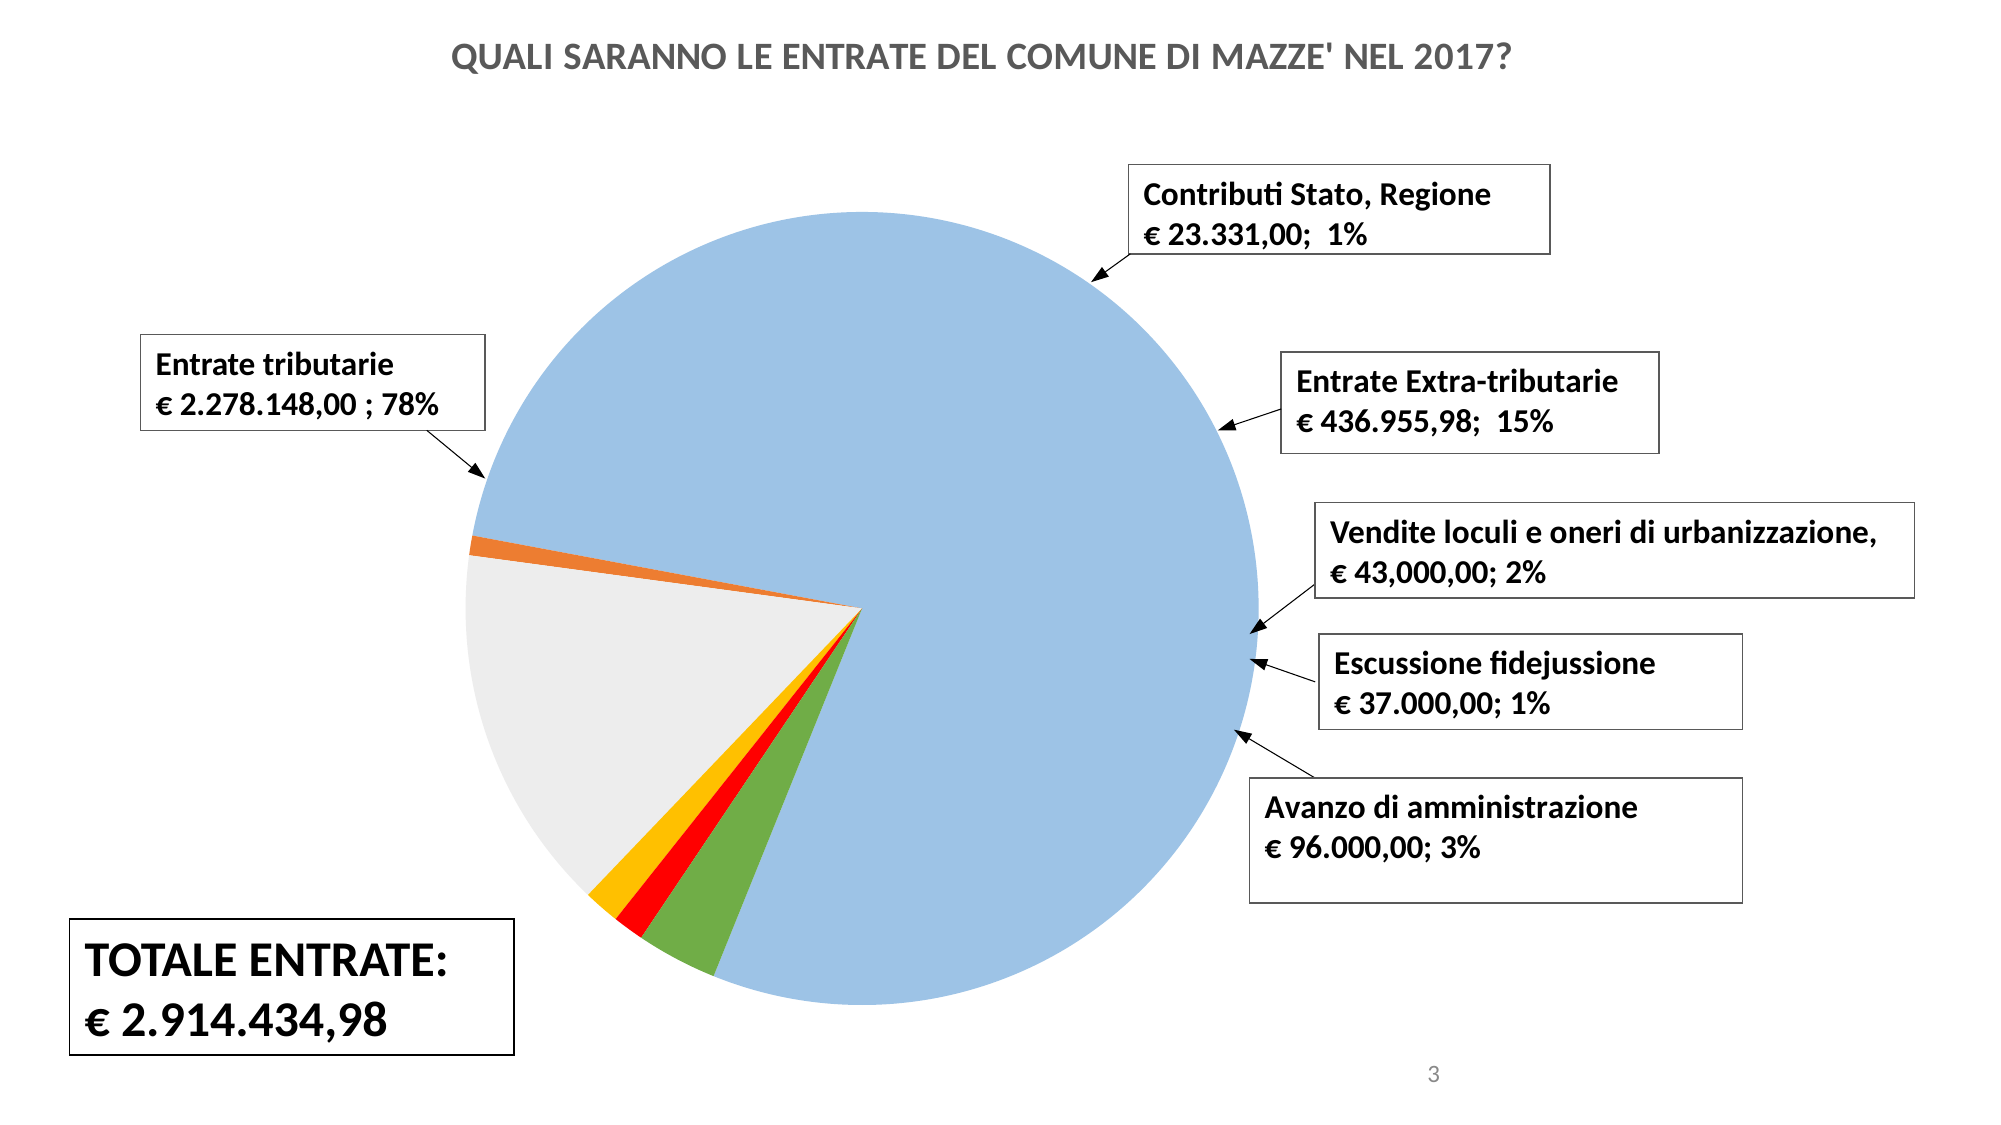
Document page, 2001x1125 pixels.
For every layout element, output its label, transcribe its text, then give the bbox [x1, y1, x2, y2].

text_box Vendite loculi e oneri di urbanizzazione, € 43,000,00; 2% [1315, 502, 1915, 599]
text_box TOTALE ENTRATE: € 2.914.434,98 [69, 918, 515, 1056]
text_box [1412, 1042, 1863, 1103]
chart [51, 0, 1915, 1006]
text_box Entrate Extra-tributarie € 436.955,98; 15% [1281, 352, 1659, 454]
text_box Contributi Stato, Regione € 23.331,00; 1% [1128, 164, 1551, 255]
text_box [486, 340, 492, 376]
text_box Avanzo di amministrazione € 96.000,00; 3% [1249, 778, 1743, 903]
text_box Entrate tributarie € 2.278.148,00 ; 78% [140, 334, 486, 431]
text_box Escussione fidejussione € 37.000,00; 1% [1319, 634, 1743, 730]
